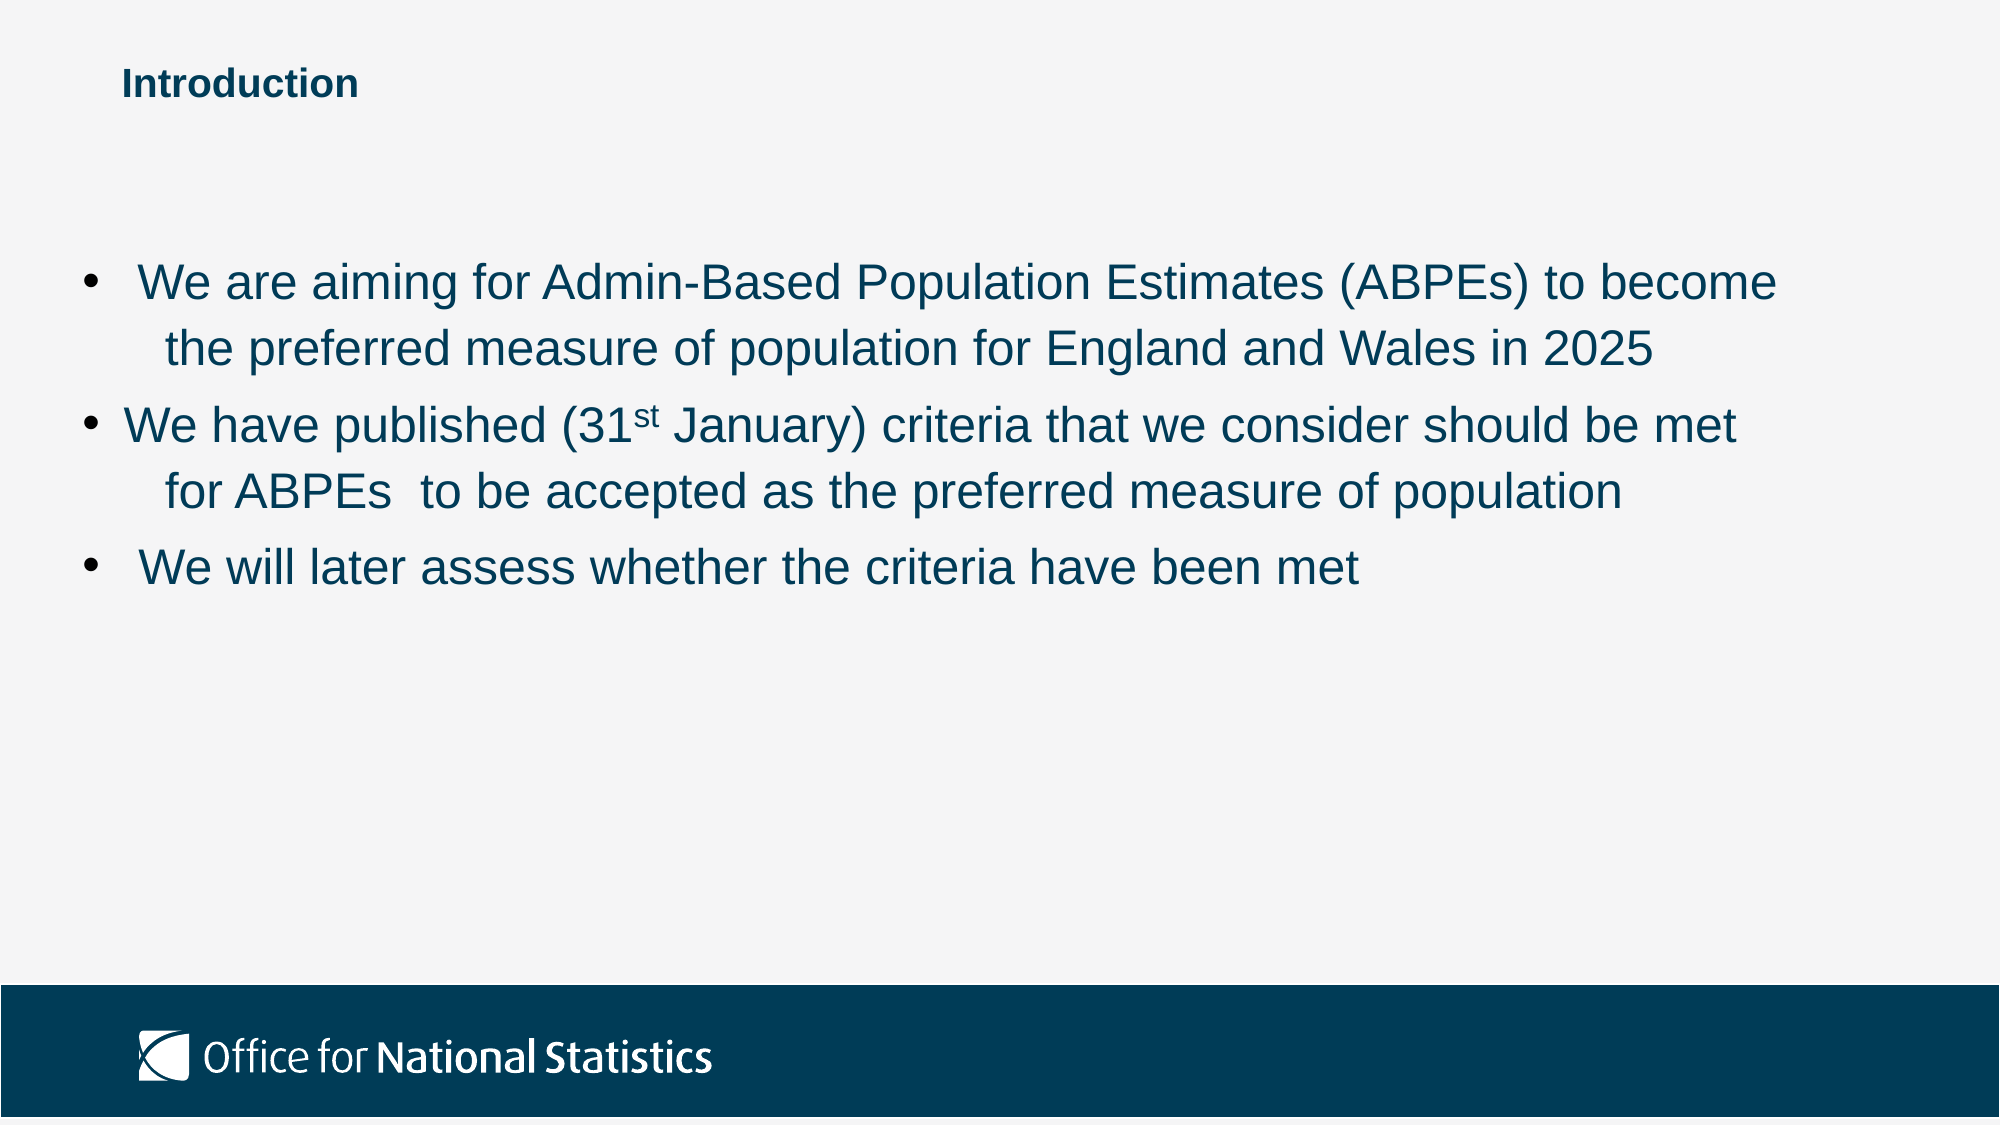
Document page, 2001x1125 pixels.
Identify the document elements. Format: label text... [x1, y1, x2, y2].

title Introduction [121, 60, 1847, 147]
list We are aiming for Admin-Based Population Estimates (ABPEs) to become the preferred measure of population for England and Wales in 2025 We have published (31st January) criteria that we consider should be met for ABPEs to be accepted as the preferred measure of population We will later assess whether the criteria have been met [82, 243, 1808, 709]
